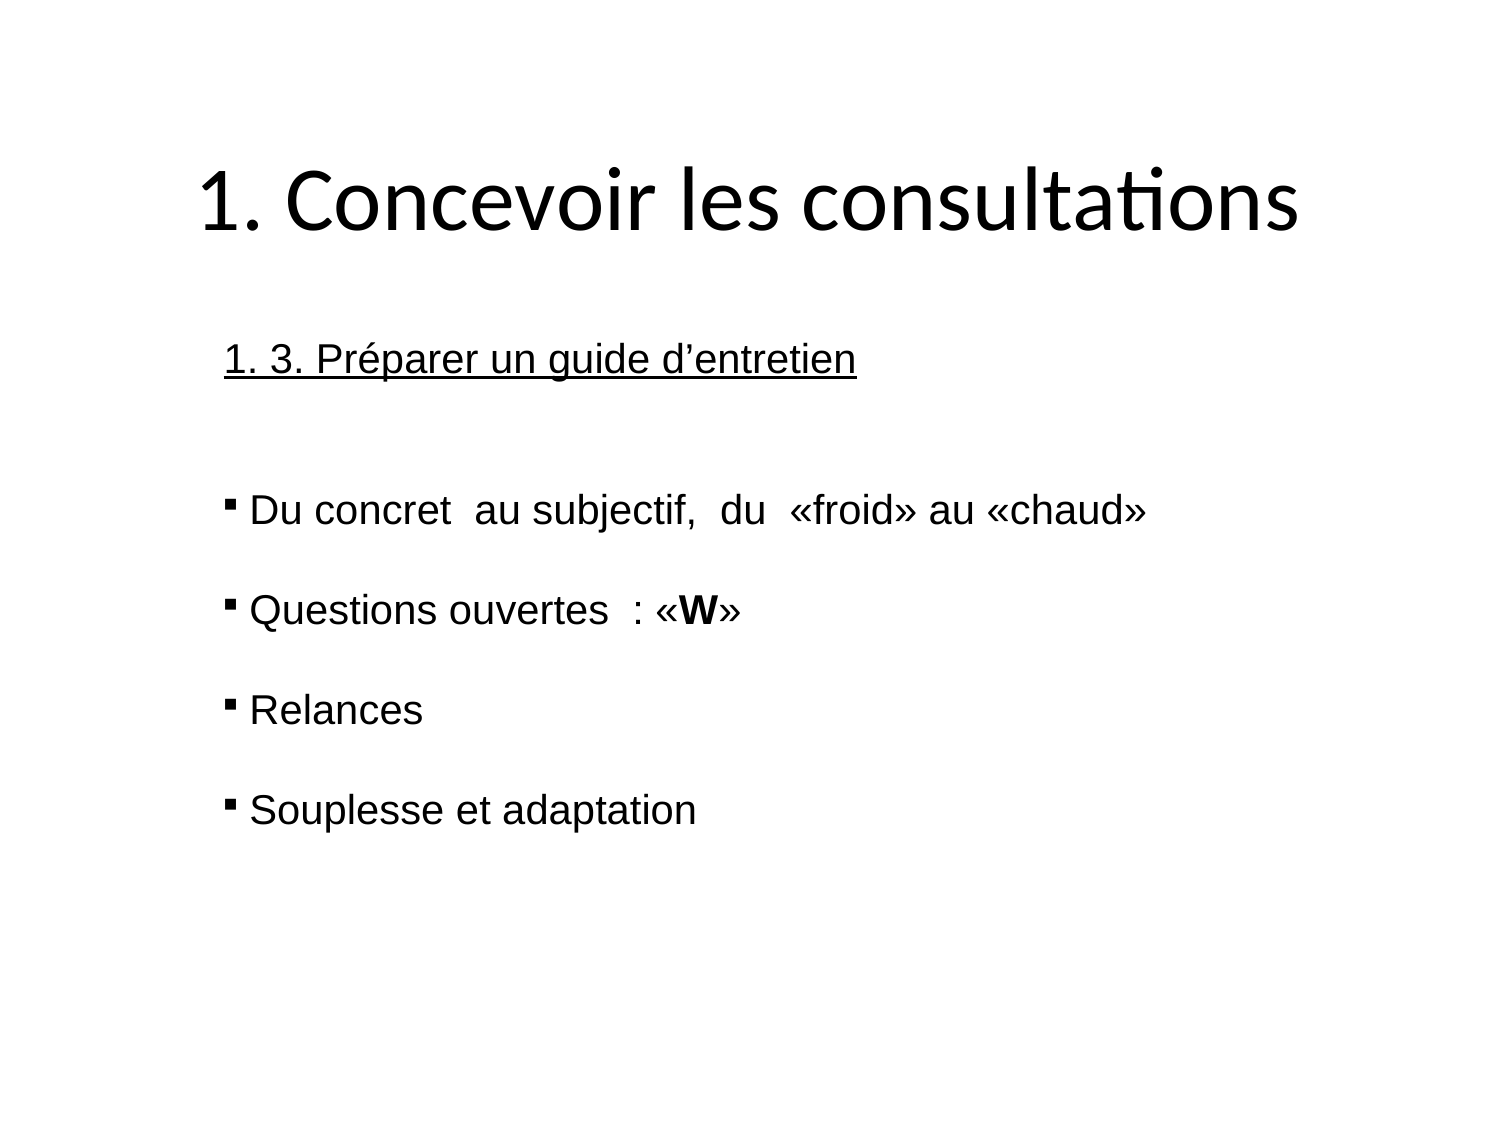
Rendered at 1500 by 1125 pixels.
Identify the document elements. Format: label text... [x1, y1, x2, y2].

text_box 1. 3. Préparer un guide d’entretien Du concret au subjectif, du «froid» au «chaud» Questions ouvertes : «W» Relances Souplesse et adaptation [209, 325, 1162, 840]
title 1. Concevoir les consultations [75, 21, 1422, 257]
